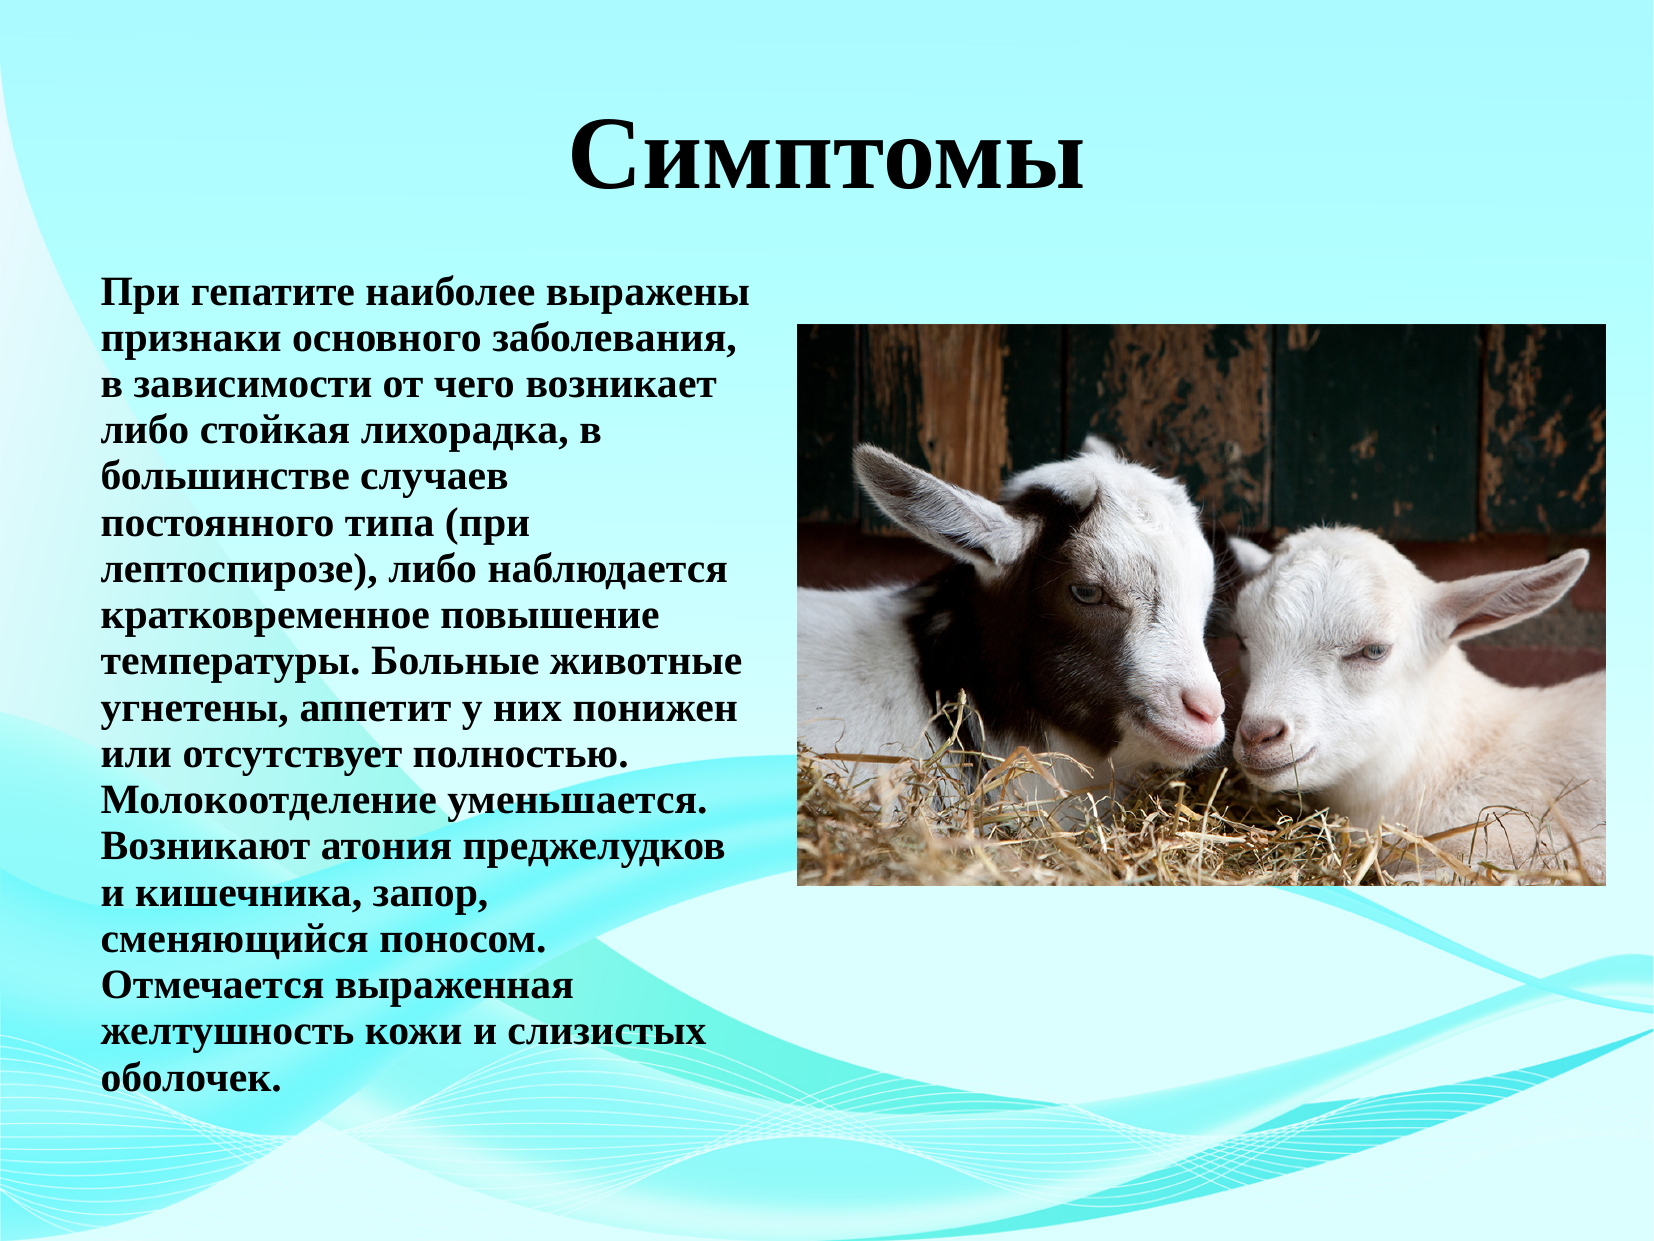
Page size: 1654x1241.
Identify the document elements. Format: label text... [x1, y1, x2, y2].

title Симптомы [82, 49, 1571, 257]
picture [0, 0, 1654, 1241]
text_box При гепатите наиболее выражены признаки основного заболевания, в зависимости от чего возникает либо стойкая лихорадка, в большинстве случаев постоянного типа (при лептоспирозе), либо наблюдается кратковременное повышение температуры. Больные животные угнетены, аппетит у них понижен или отсутствует полностью. Молокоотделение уменьшается. Возникают атония преджелудков и кишечника, запор, сменяющийся поносом. Отмечается выраженная желтушность кожи и слизистых оболочек. [85, 260, 768, 1182]
